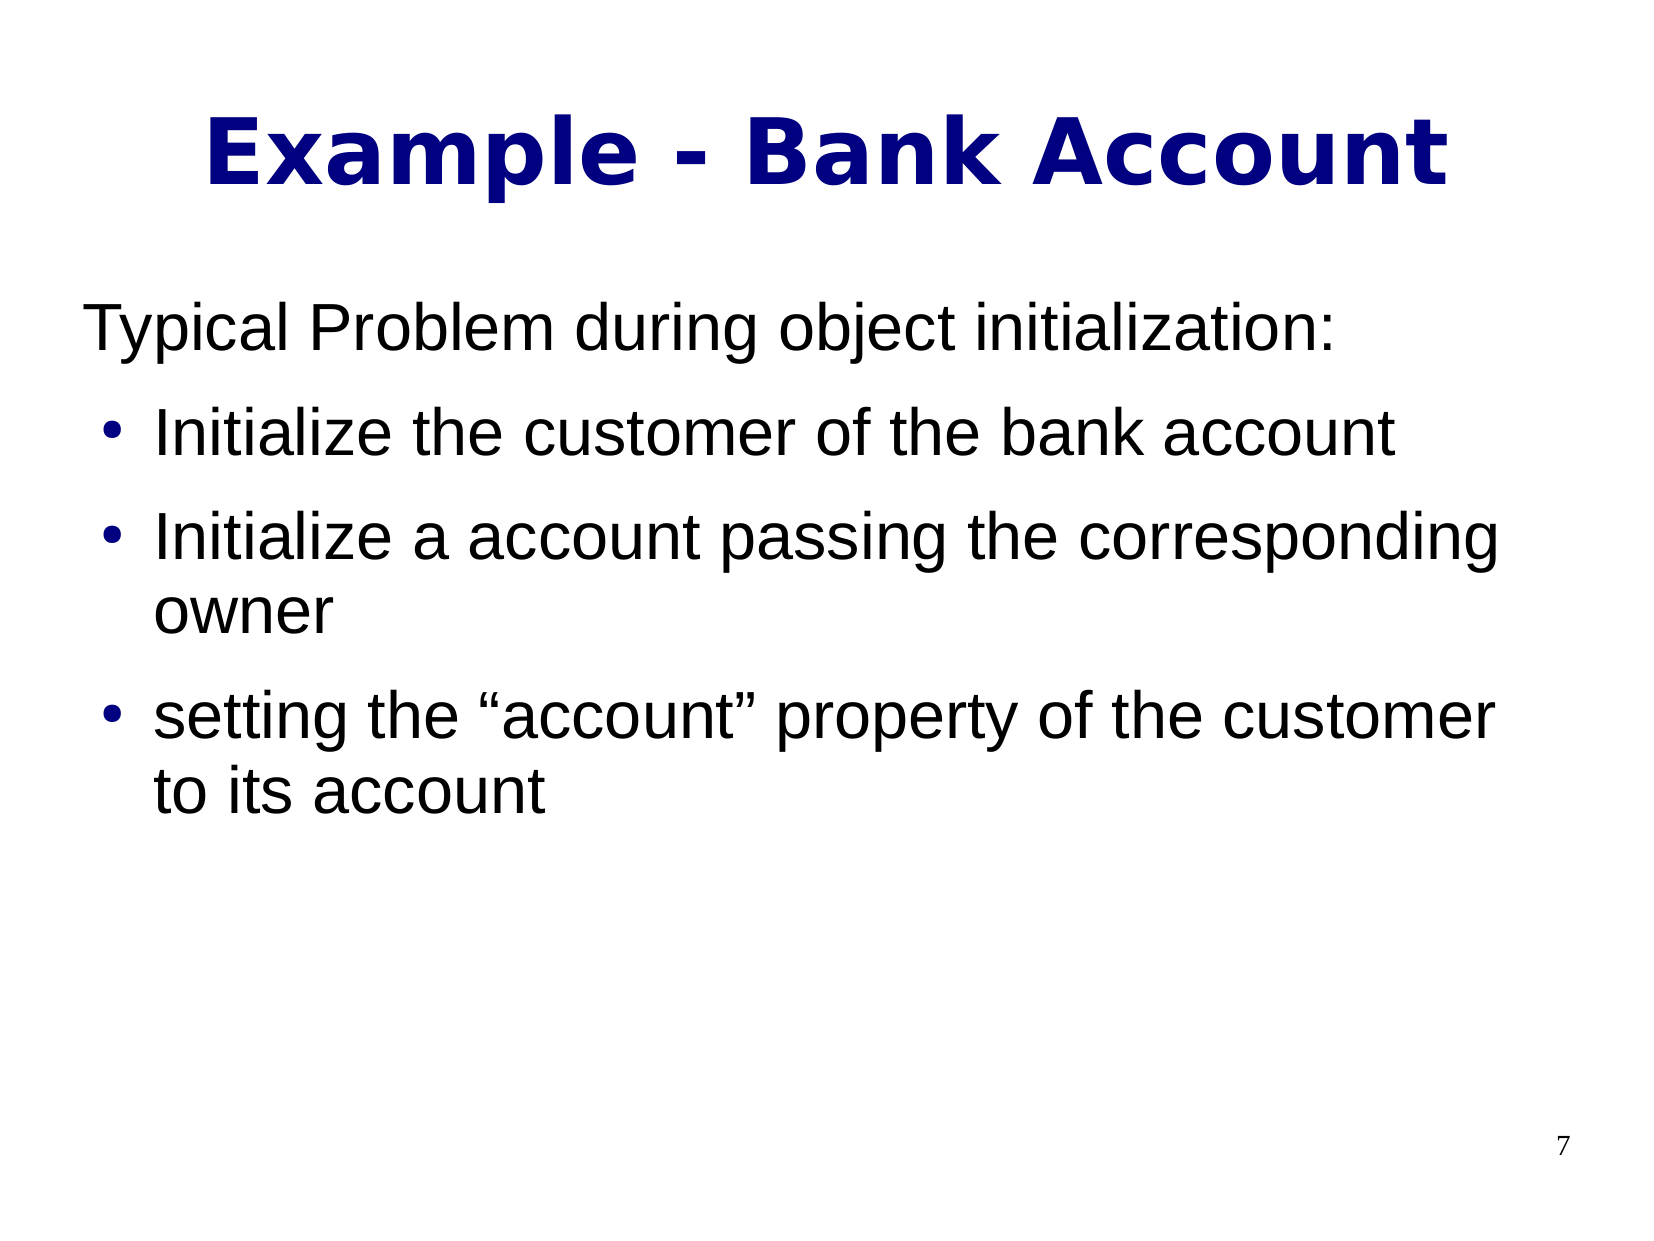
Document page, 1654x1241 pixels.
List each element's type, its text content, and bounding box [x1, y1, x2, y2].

title Example - Bank Account [82, 49, 1571, 257]
list Typical Problem during object initialization: Initialize the customer of the bank account Initialize a account passing the corresponding owner setting the “account” property of the customer to its account [82, 290, 1571, 1051]
